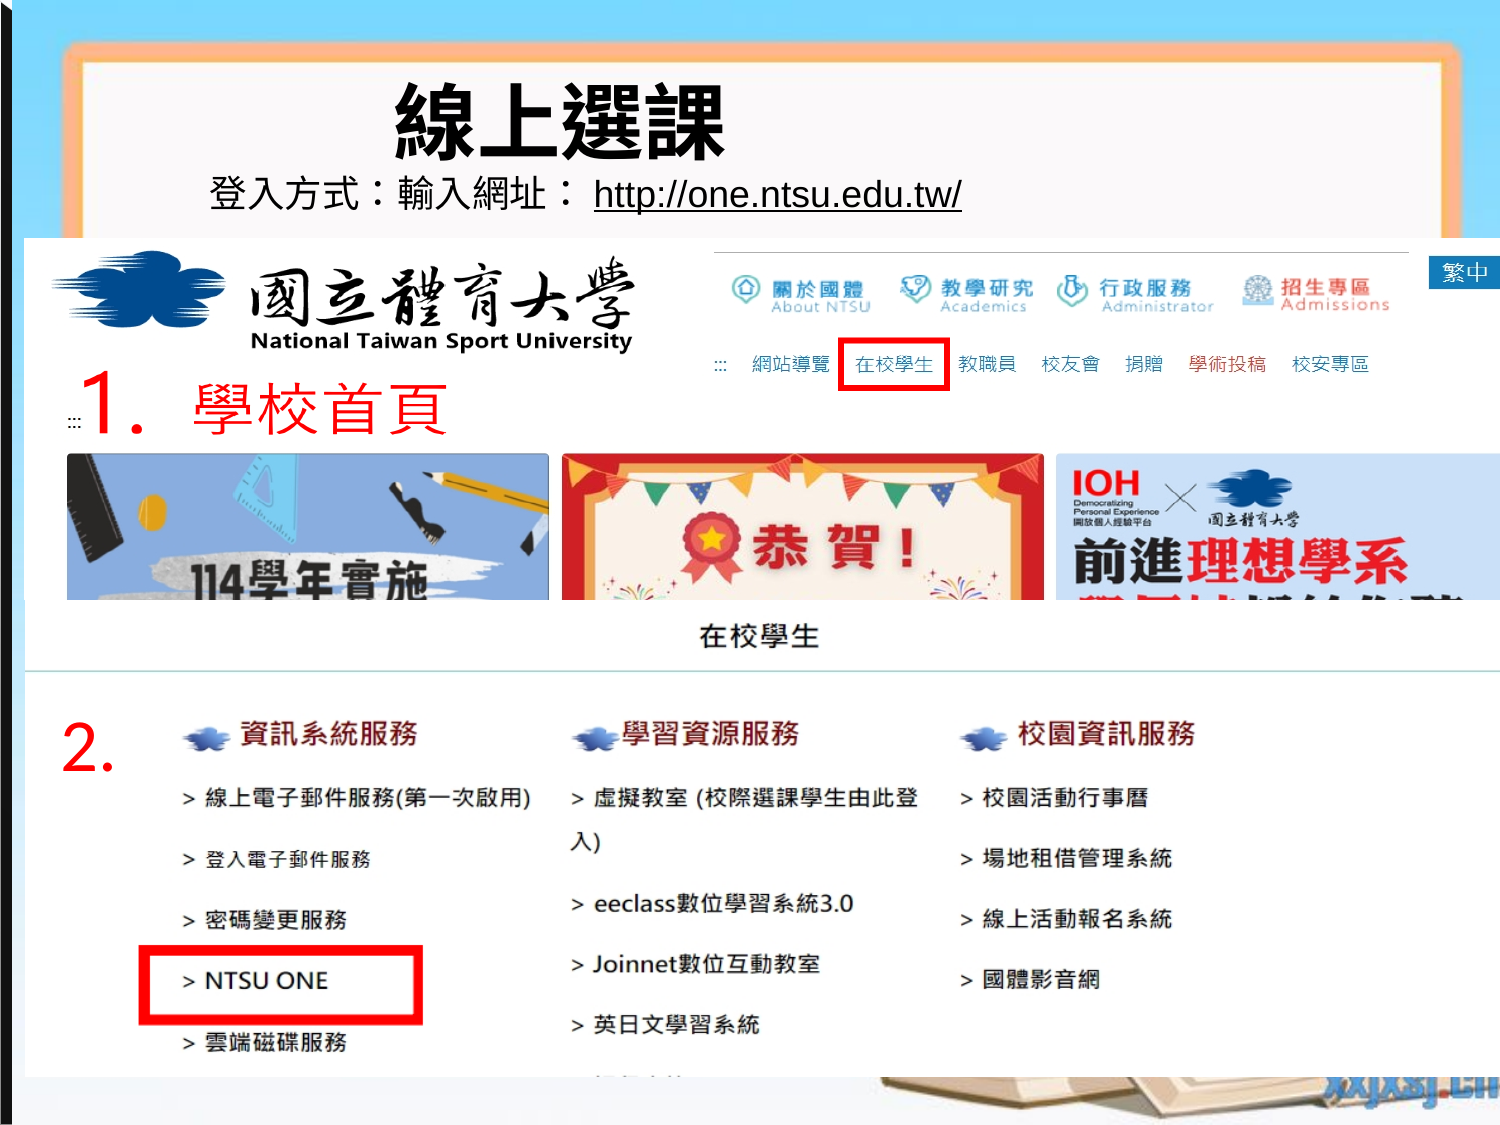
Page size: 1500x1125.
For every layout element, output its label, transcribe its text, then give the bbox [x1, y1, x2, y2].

picture [12, 0, 1500, 1125]
text_box 2. [45, 689, 162, 796]
text_box 線上選課 登入方式：輸入網址：http://one.ntsu.edu.tw/ [143, 63, 1230, 223]
